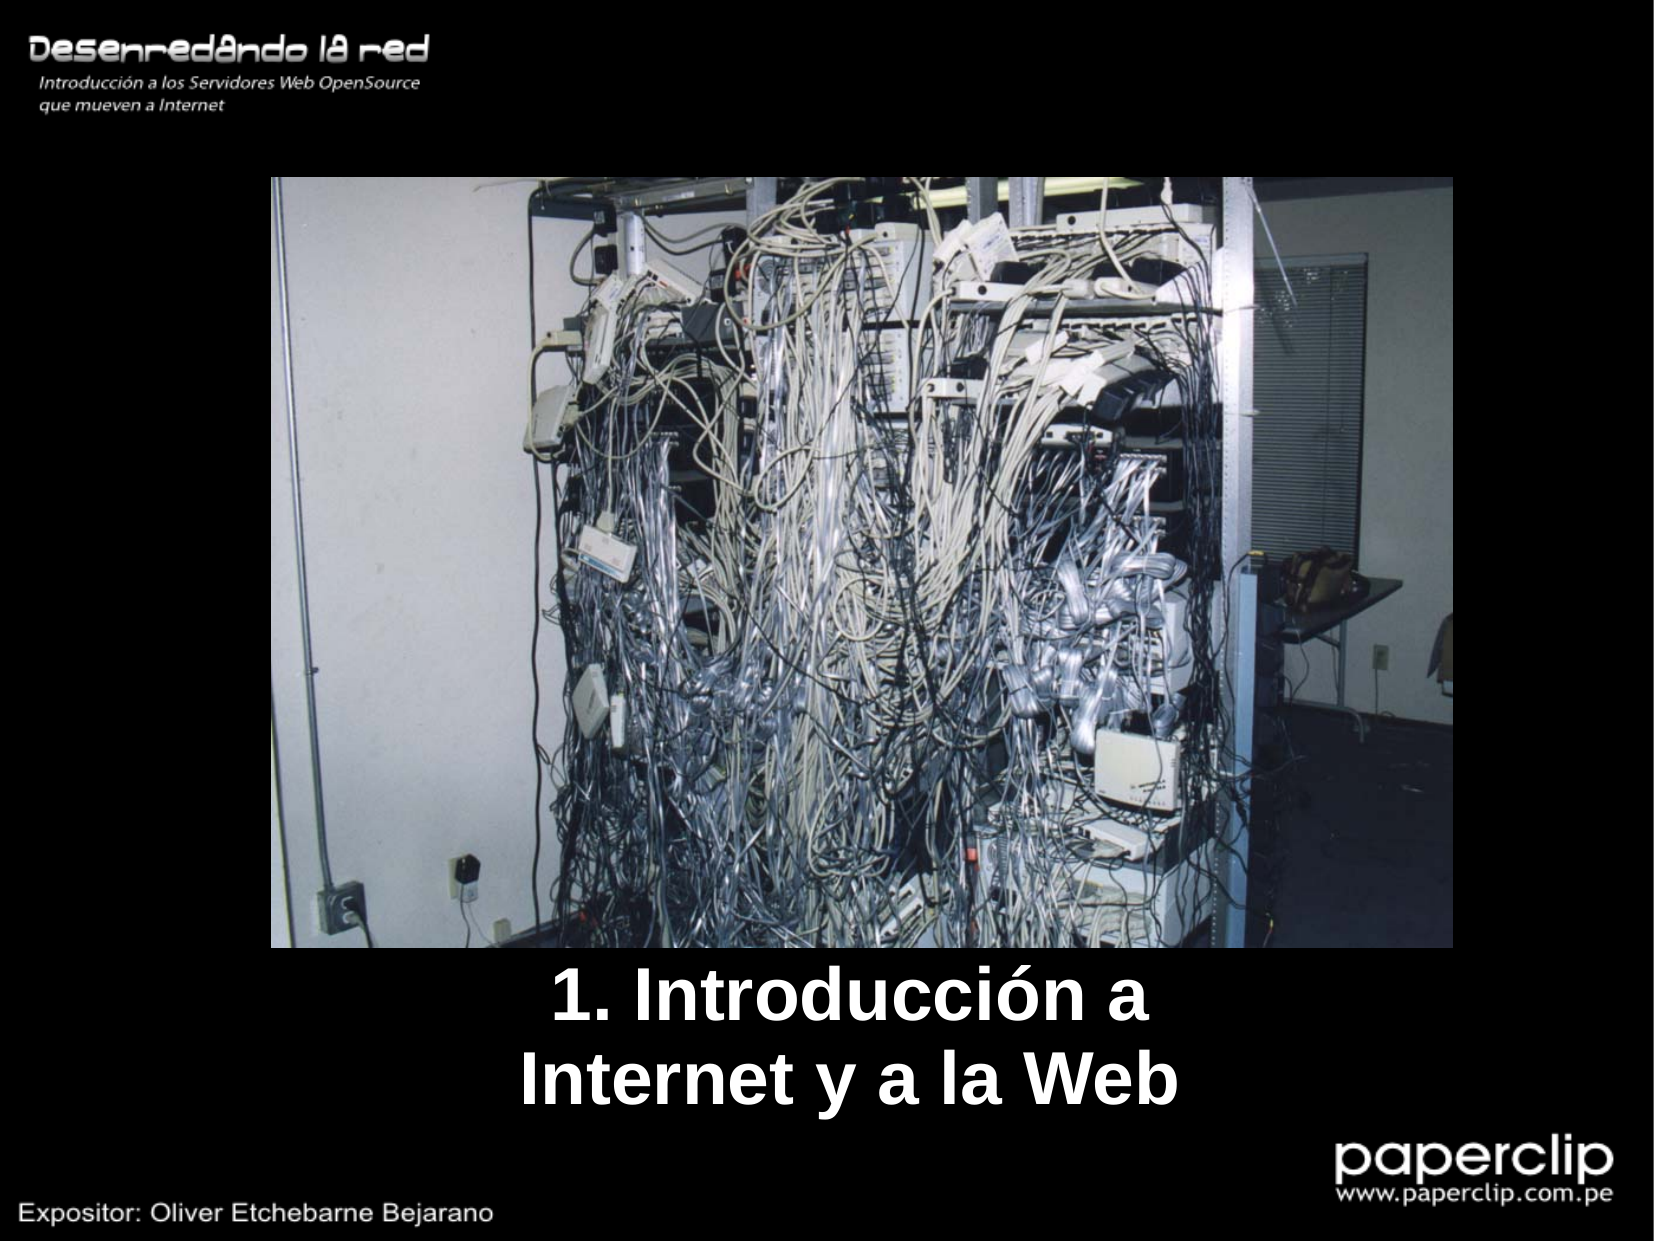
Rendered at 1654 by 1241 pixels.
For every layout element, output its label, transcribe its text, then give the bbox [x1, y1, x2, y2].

picture [0, 0, 1654, 1241]
text_box 1. Introducción a Internet y a la Web [478, 948, 1223, 1182]
